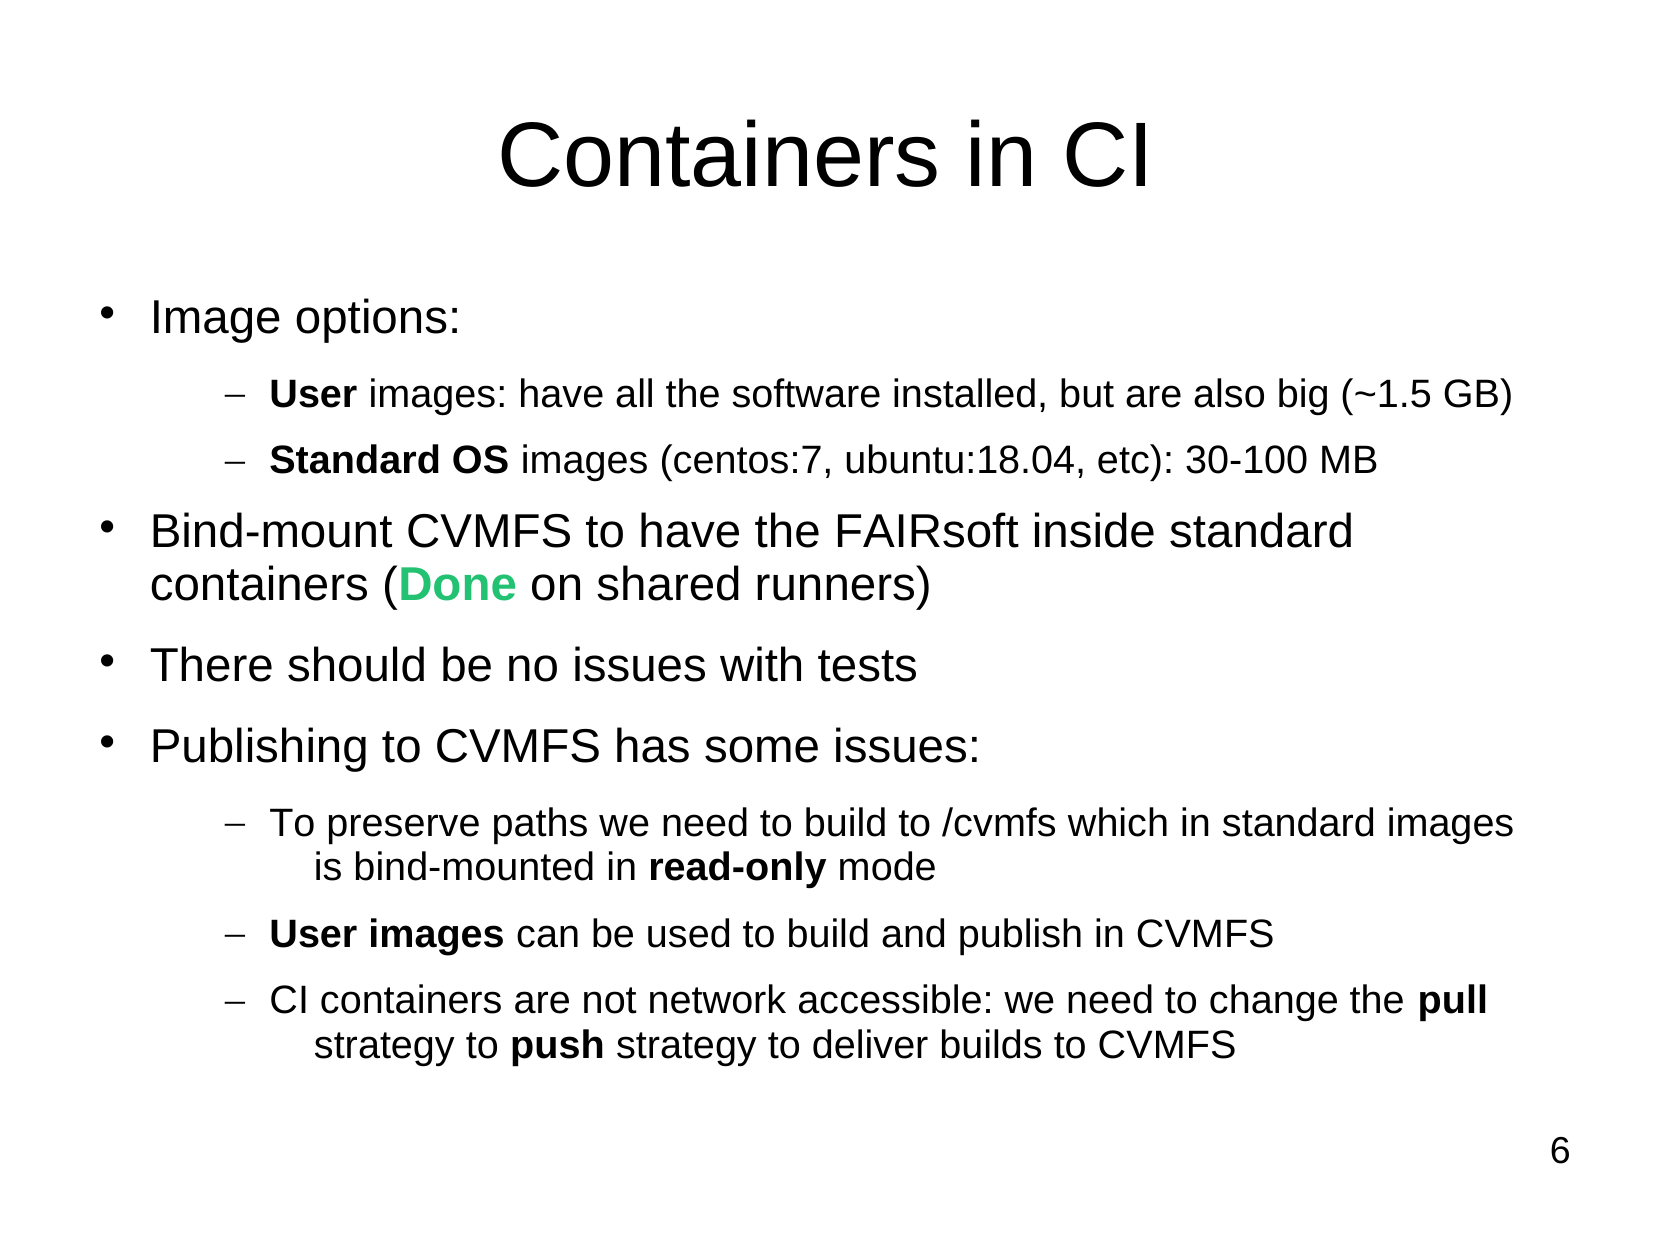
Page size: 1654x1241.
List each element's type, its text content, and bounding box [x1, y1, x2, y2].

list Image options: User images: have all the software installed, but are also big (~1.5 GB) Standard OS images (centos:7, ubuntu:18.04, etc): 30-100 MB Bind-mount CVMFS to have the FAIRsoft inside standard containers (Done on shared runners) There should be no issues with tests Publishing to CVMFS has some issues: To preserve paths we need to build to /cvmfs which in standard images is bind-mounted in read-only mode User images can be used to build and publish in CVMFS CI containers are not network accessible: we need to change the pull strategy to push strategy to deliver builds to CVMFS [82, 286, 1546, 1078]
title Containers in CI [82, 49, 1571, 257]
